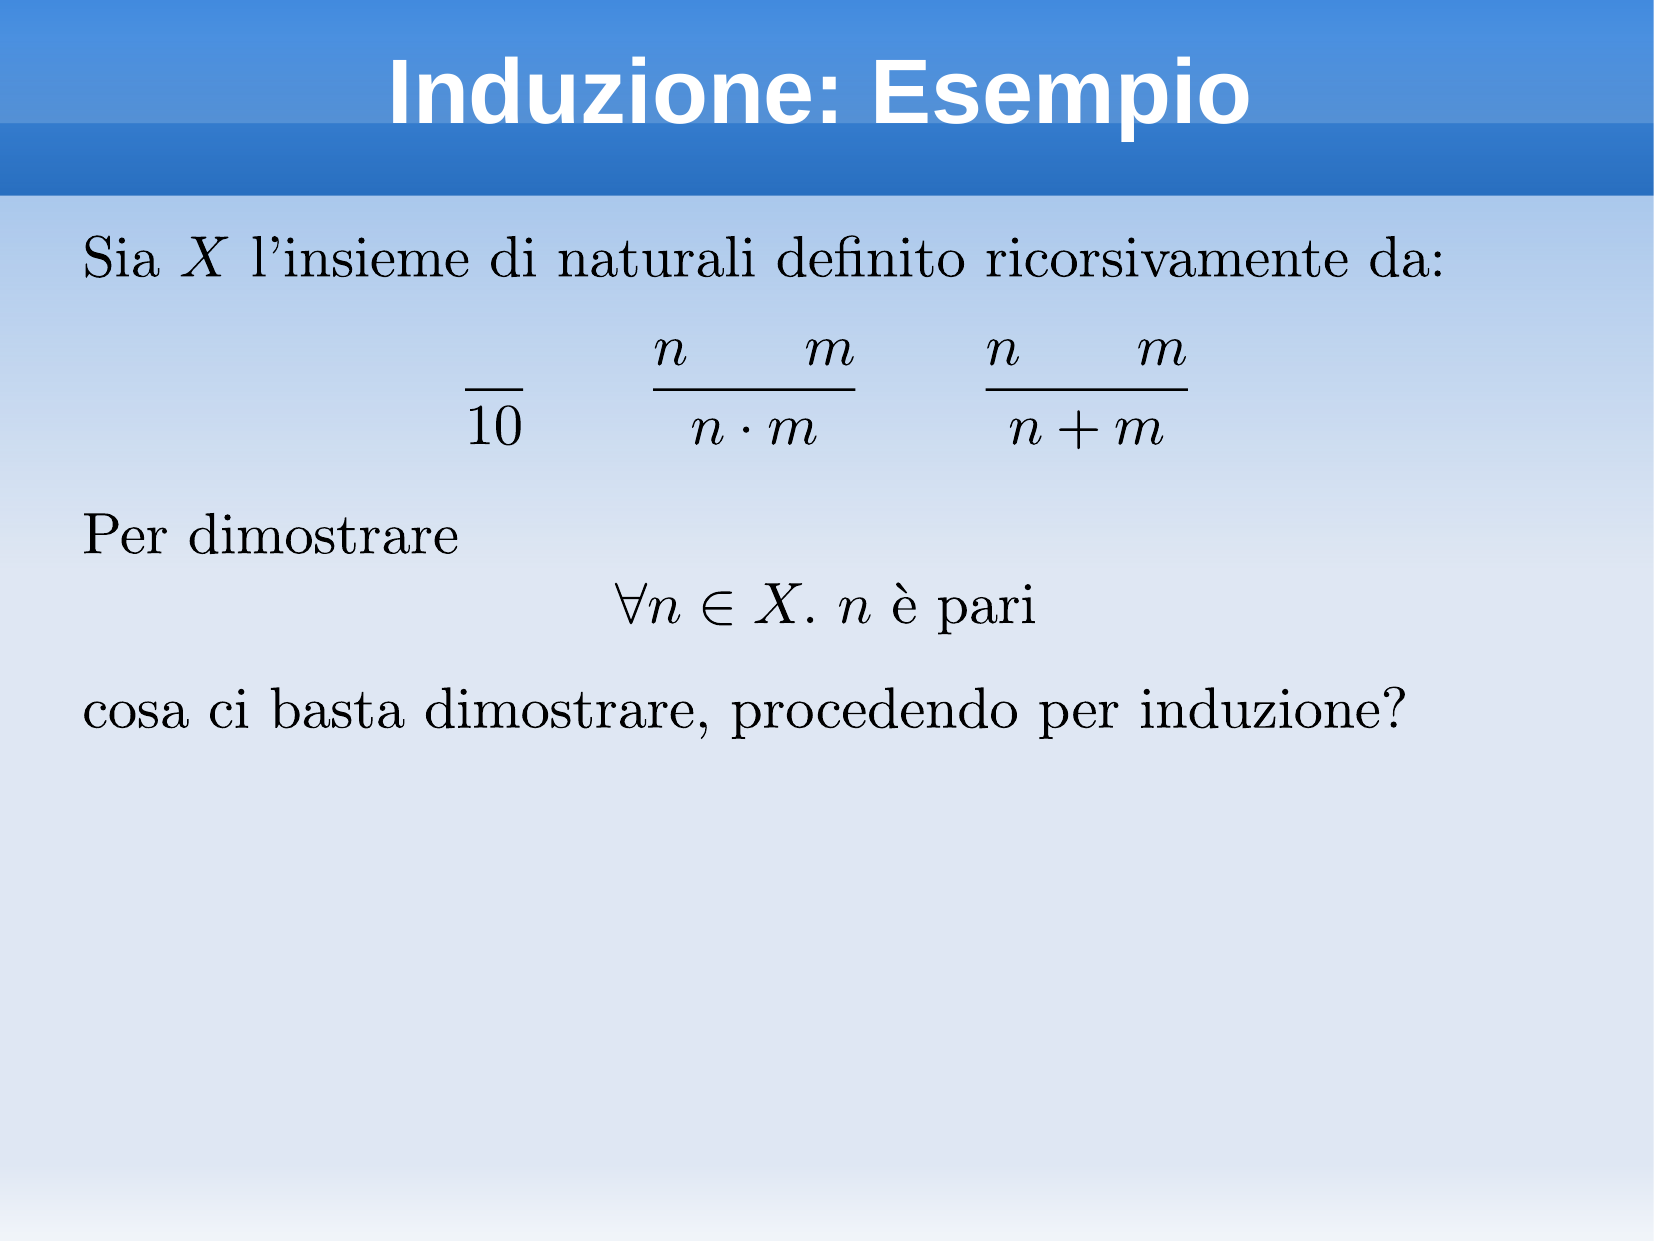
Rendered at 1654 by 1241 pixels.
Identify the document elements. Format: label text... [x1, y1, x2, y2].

text_box [82, 235, 1446, 740]
picture [0, 0, 1654, 1241]
title Induzione: Esempio [76, 0, 1565, 188]
list [82, 290, 1571, 1109]
